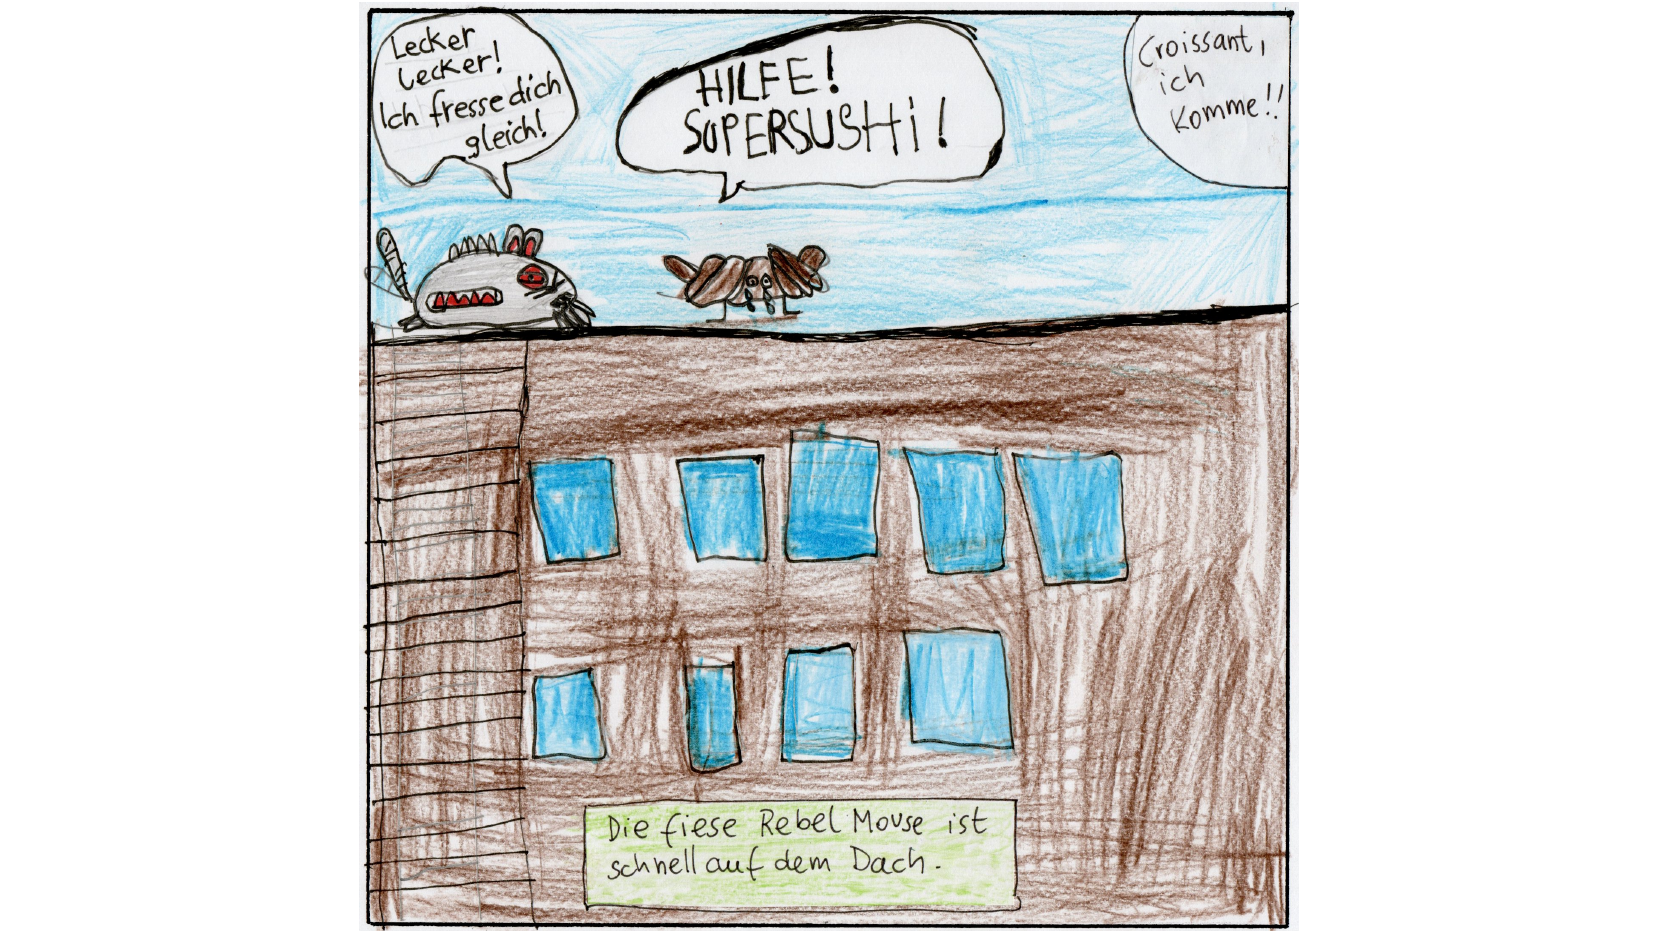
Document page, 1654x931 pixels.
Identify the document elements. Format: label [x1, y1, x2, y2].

picture [359, 2, 1299, 931]
